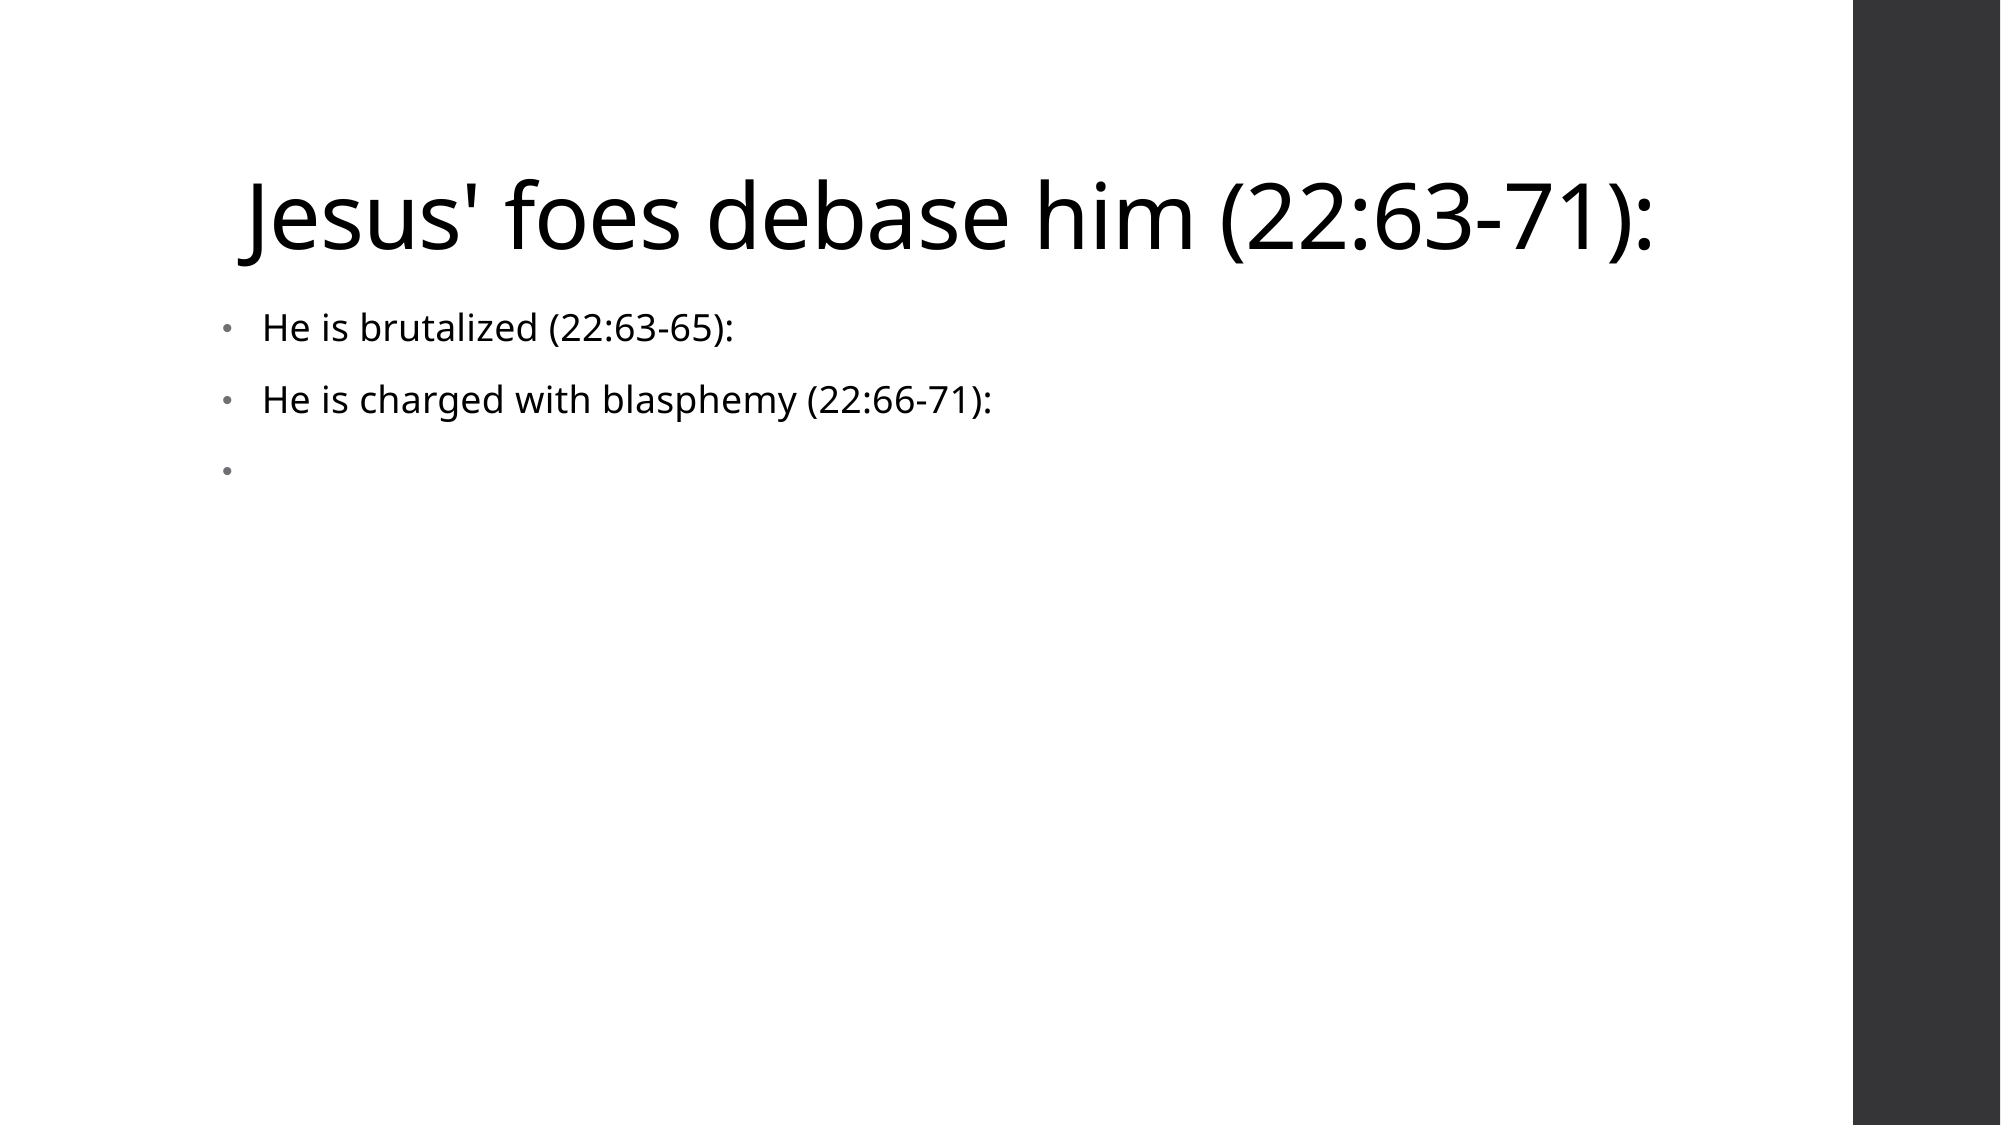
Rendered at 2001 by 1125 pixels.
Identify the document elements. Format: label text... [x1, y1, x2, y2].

list He is brutalized (22:63-65): He is charged with blasphemy (22:66-71): [206, 299, 1617, 1014]
title Jesus' foes debase him (22:63-71): [206, 60, 1797, 278]
